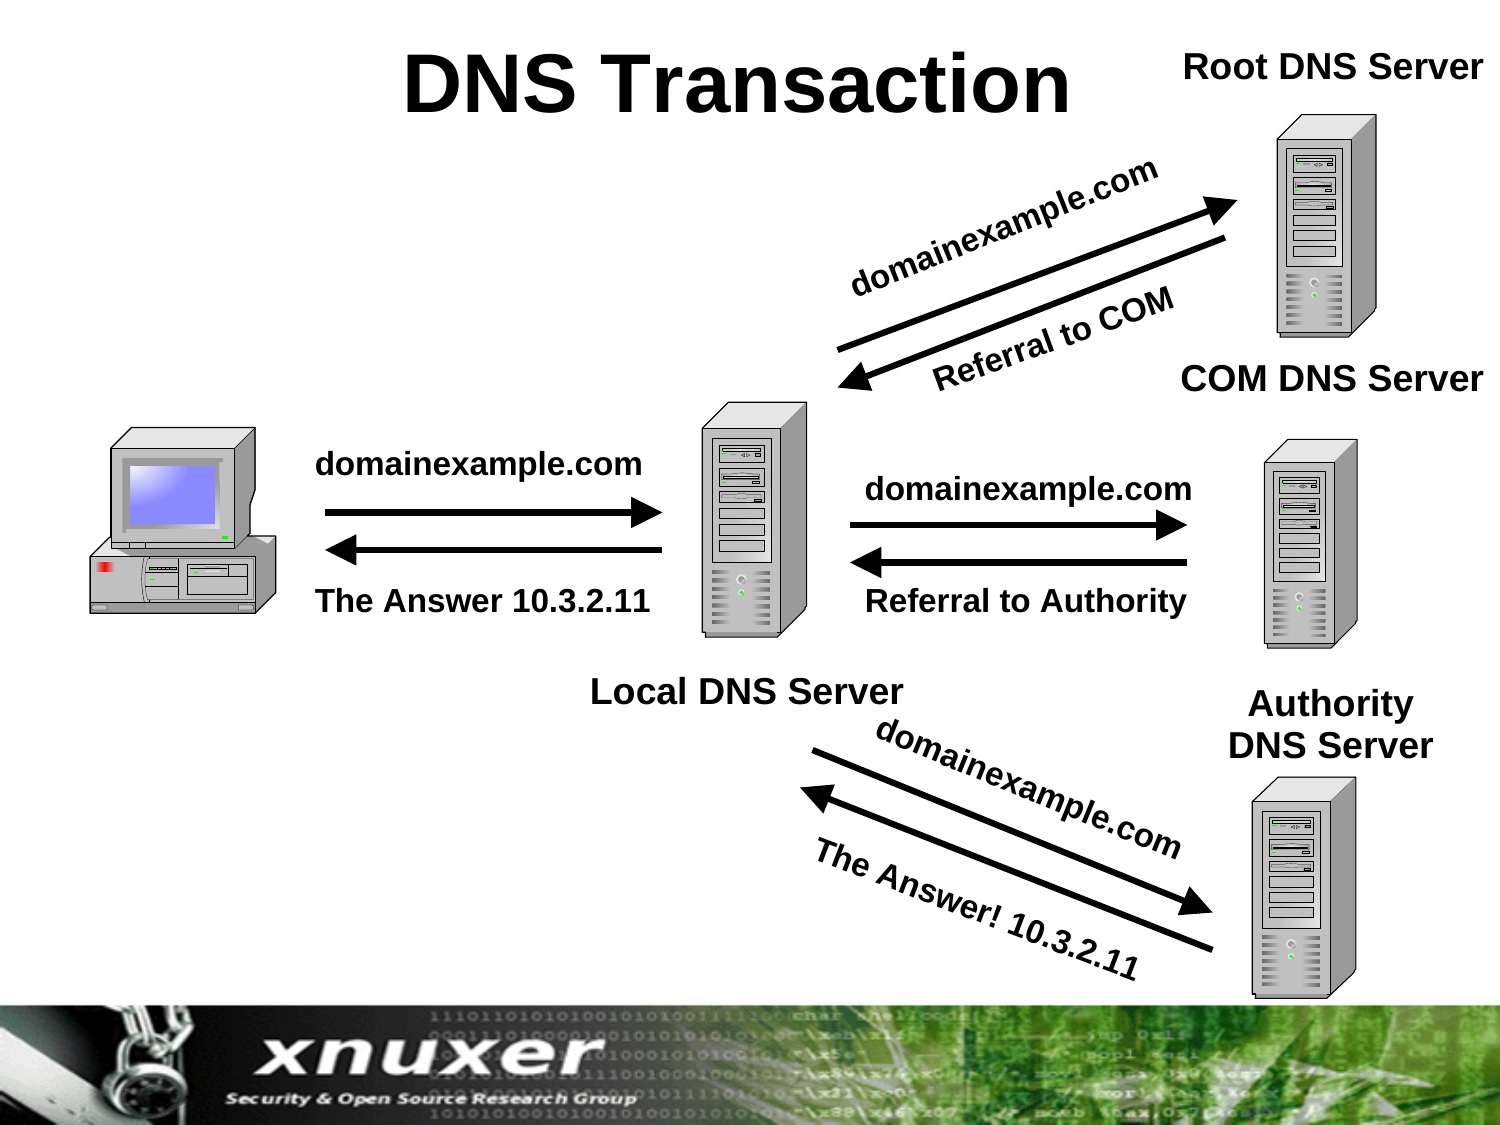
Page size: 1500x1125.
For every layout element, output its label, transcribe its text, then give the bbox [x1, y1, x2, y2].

chart [1250, 775, 1359, 1001]
chart [699, 399, 809, 640]
text_box domainexample.com [827, 135, 1180, 318]
text_box COM DNS Server [1165, 350, 1500, 408]
text_box domainexample.com [849, 462, 1209, 516]
text_box Referral to COM [911, 265, 1197, 412]
text_box The Answer! 10.3.2.11 [791, 817, 1185, 1010]
picture [0, 0, 1500, 1125]
chart [87, 425, 279, 616]
text_box Authority DNS Server [1212, 674, 1449, 775]
text_box Referral to Authority [849, 575, 1226, 628]
chart [1275, 112, 1379, 340]
text_box domainexample.com [299, 437, 659, 490]
text_box The Answer 10.3.2.11 [299, 575, 700, 628]
title DNS Transaction [62, 24, 1413, 143]
chart [1262, 437, 1360, 651]
text_box Root DNS Server [1167, 37, 1500, 95]
text_box domainexample.com [853, 696, 1206, 881]
text_box Local DNS Server [574, 662, 919, 720]
